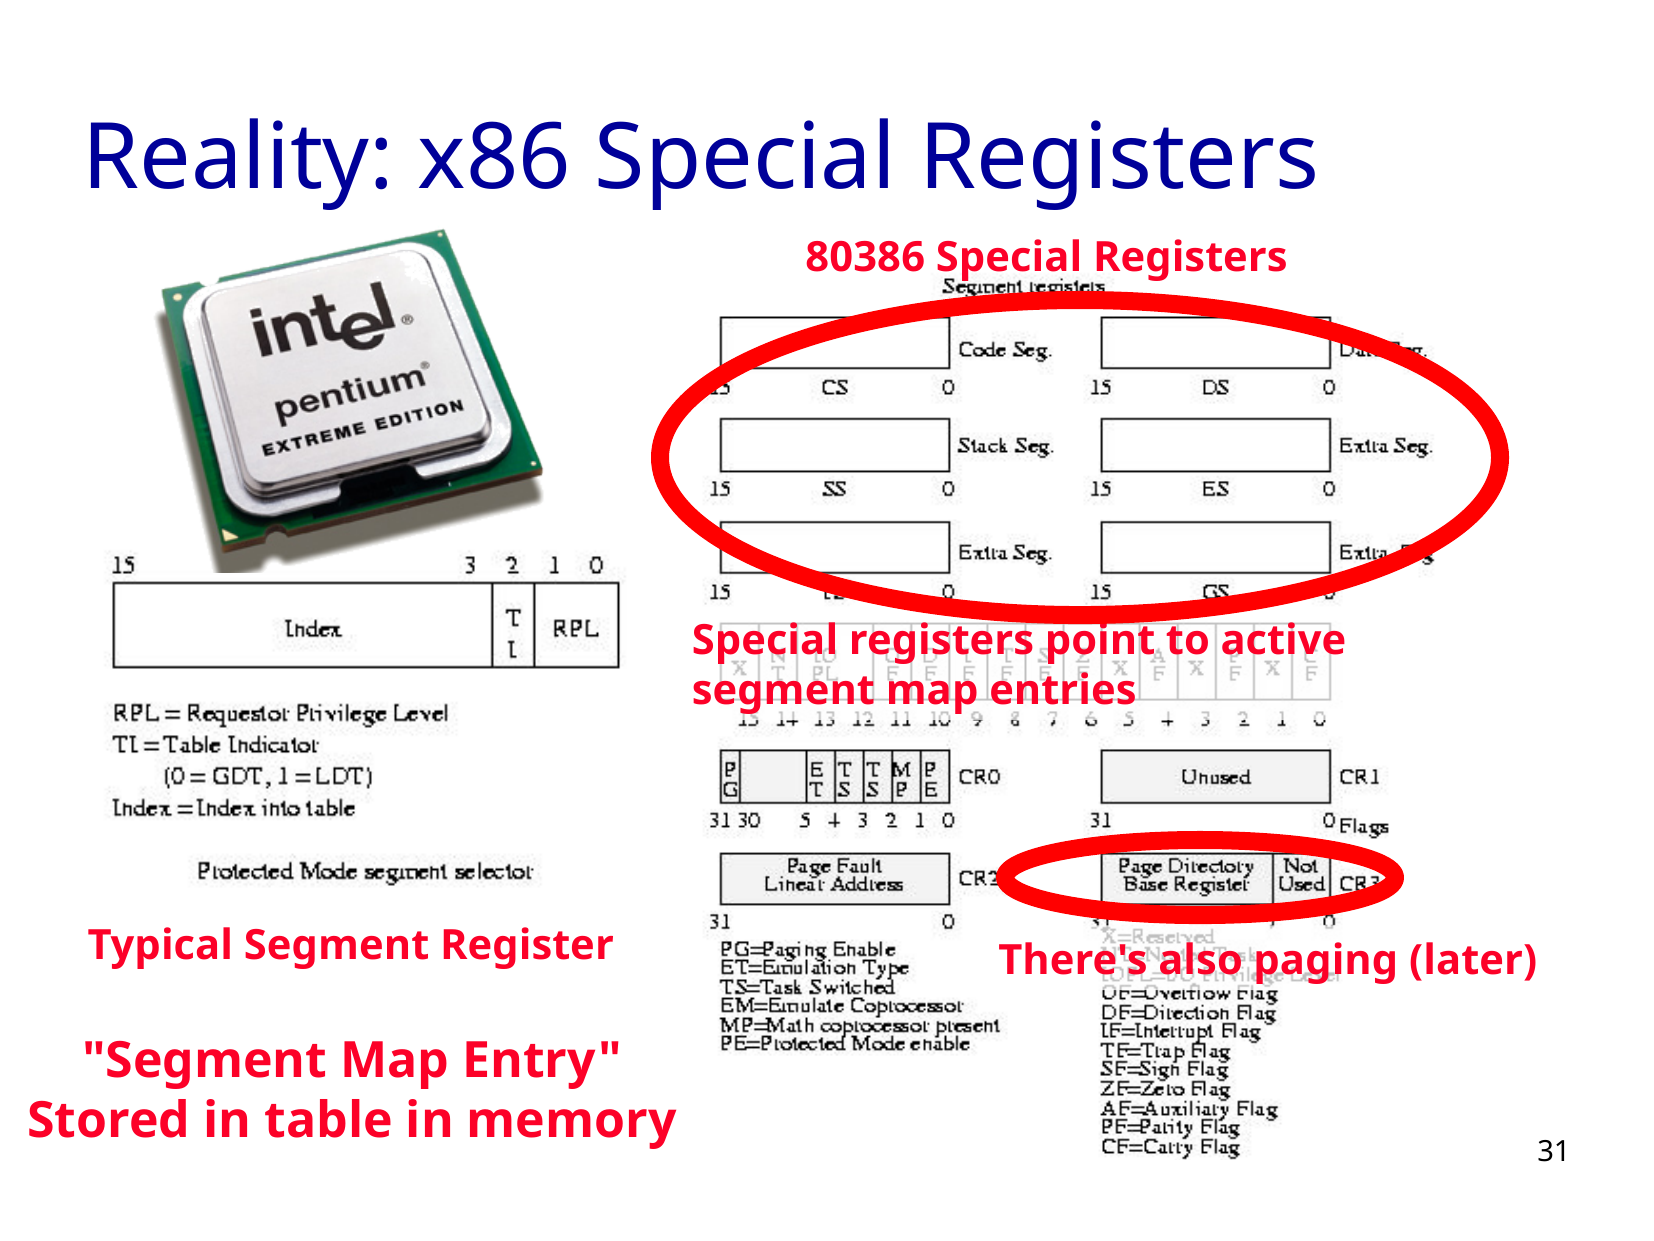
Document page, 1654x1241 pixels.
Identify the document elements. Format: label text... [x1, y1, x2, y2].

text_box There's also paging (later) [983, 925, 1553, 991]
text_box "Segment Map Entry" Stored in table in memory [12, 1019, 692, 1155]
title Reality: x86 Special Registers [82, 49, 1571, 257]
text_box Typical Segment Register [72, 910, 630, 1019]
picture [688, 310, 1451, 605]
text_box Special registers point to active segment map entries [677, 605, 1362, 721]
picture [688, 528, 873, 605]
picture [1015, 850, 1385, 906]
picture [688, 543, 1451, 1160]
picture [88, 210, 639, 909]
picture [688, 272, 1451, 387]
text_box 80386 Special Registers [790, 222, 1304, 288]
